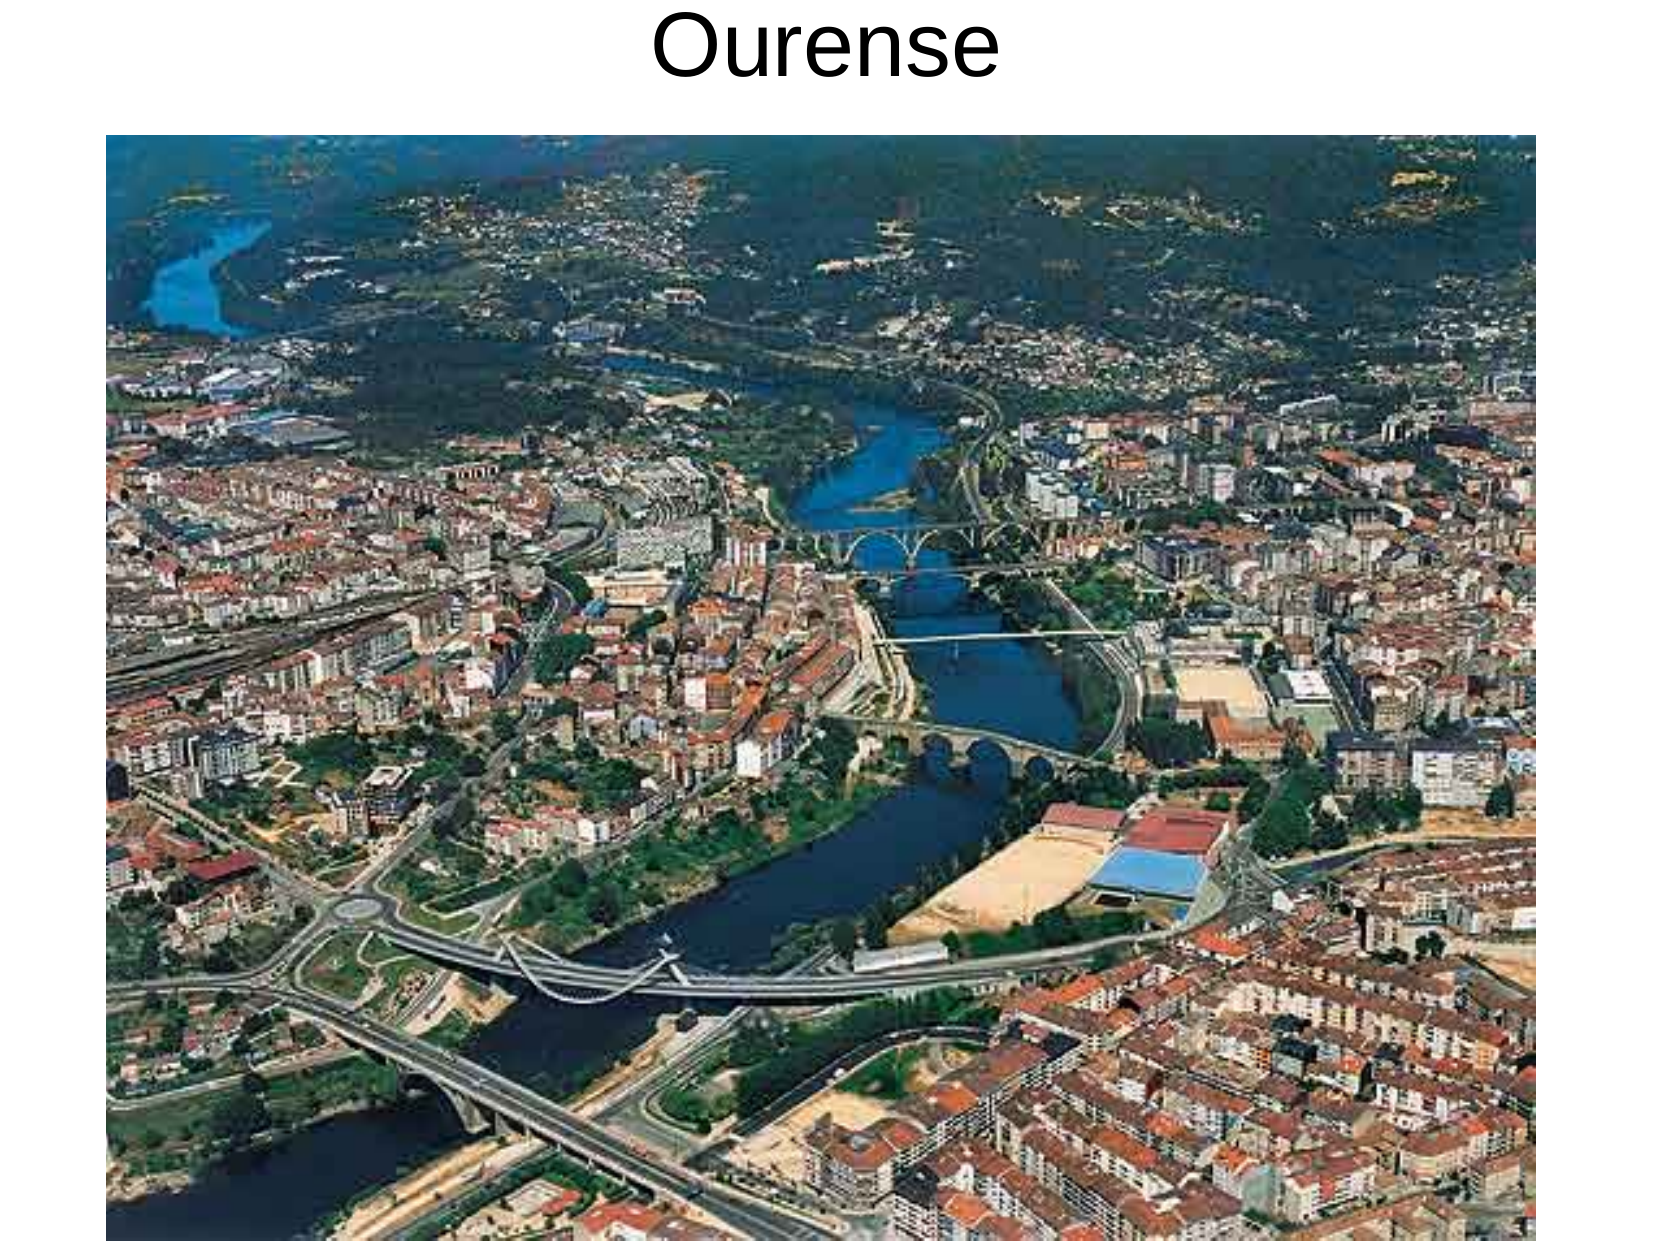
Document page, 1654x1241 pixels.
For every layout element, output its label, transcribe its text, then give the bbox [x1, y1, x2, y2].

picture [106, 135, 1536, 1241]
title Ourense [82, 0, 1571, 148]
